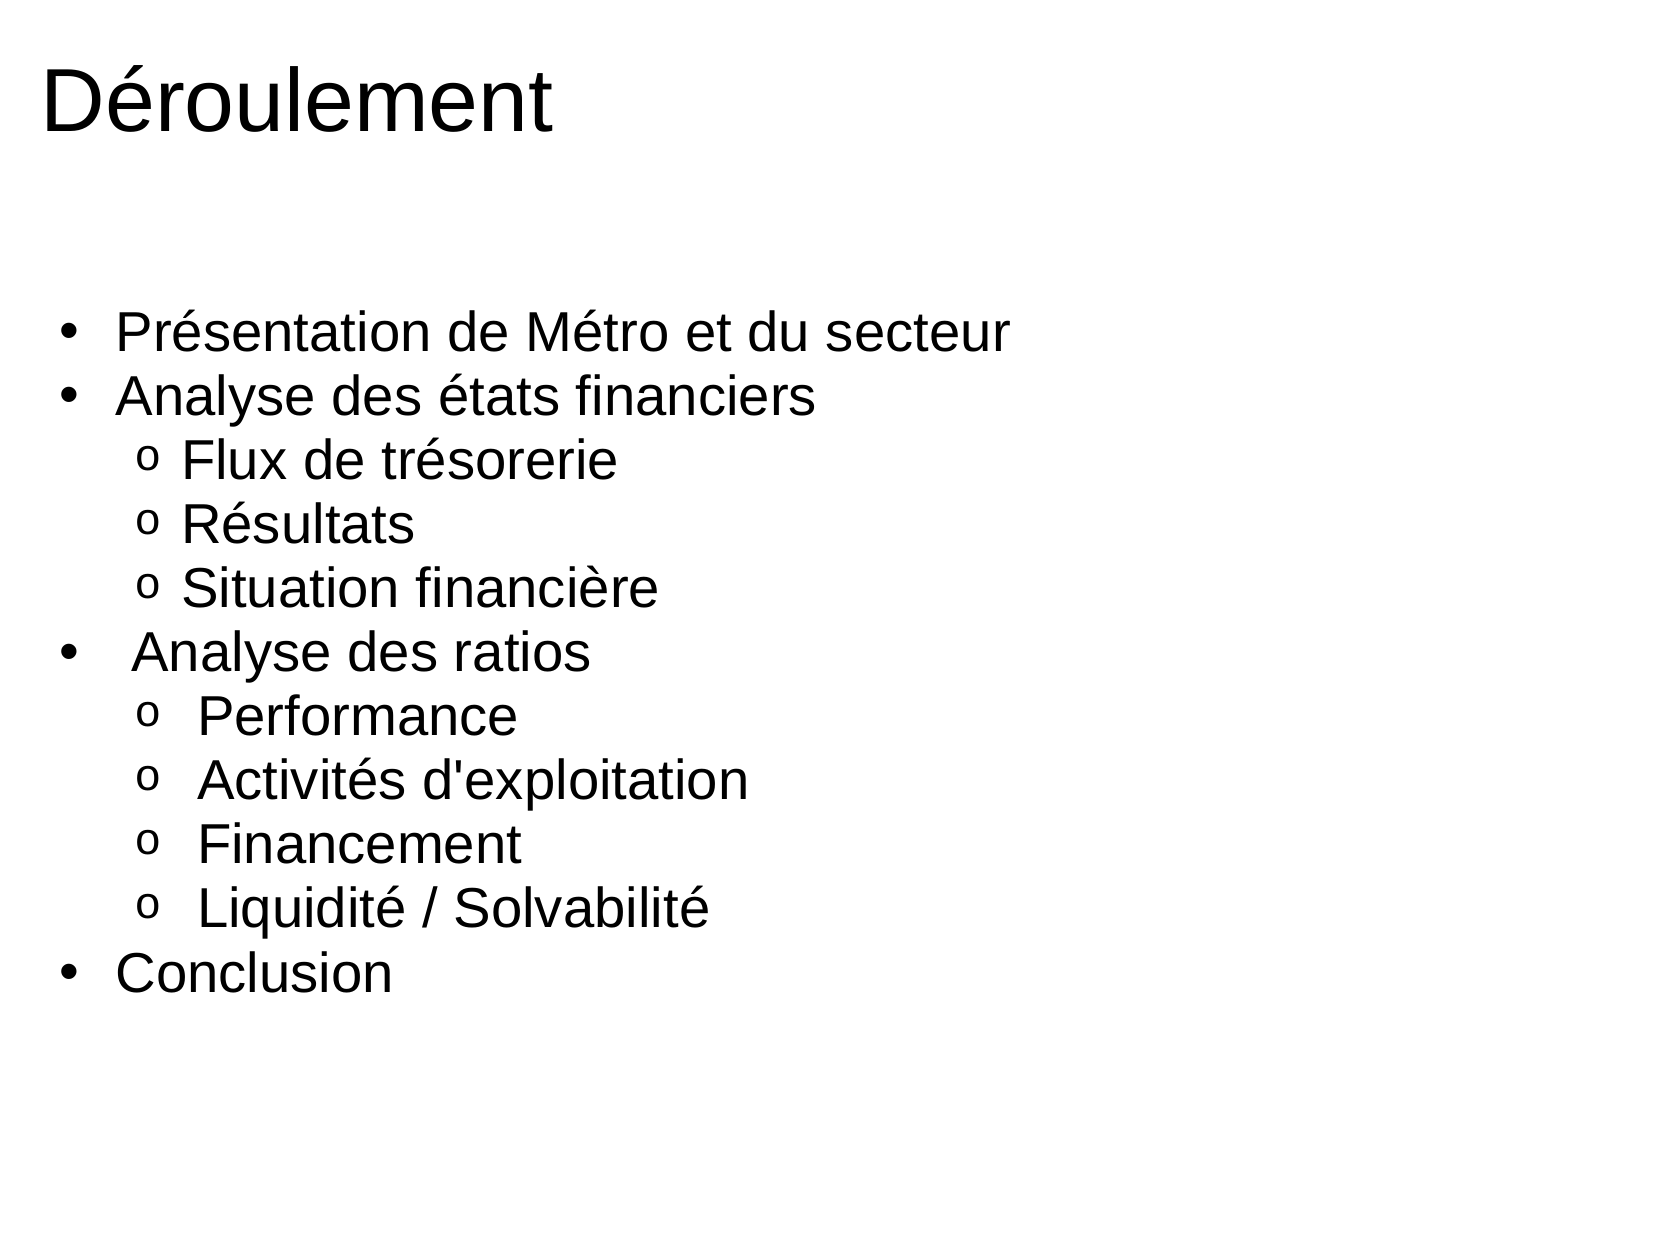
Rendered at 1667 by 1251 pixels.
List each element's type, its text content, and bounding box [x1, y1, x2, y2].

list Présentation de Métro et du secteur Analyse des états financiers Flux de trésorerie Résultats Situation financière Analyse des ratios Performance Activités d'exploitation Financement Liquidité / Solvabilité Conclusion [40, 300, 1627, 1201]
title Déroulement [40, 50, 1627, 201]
